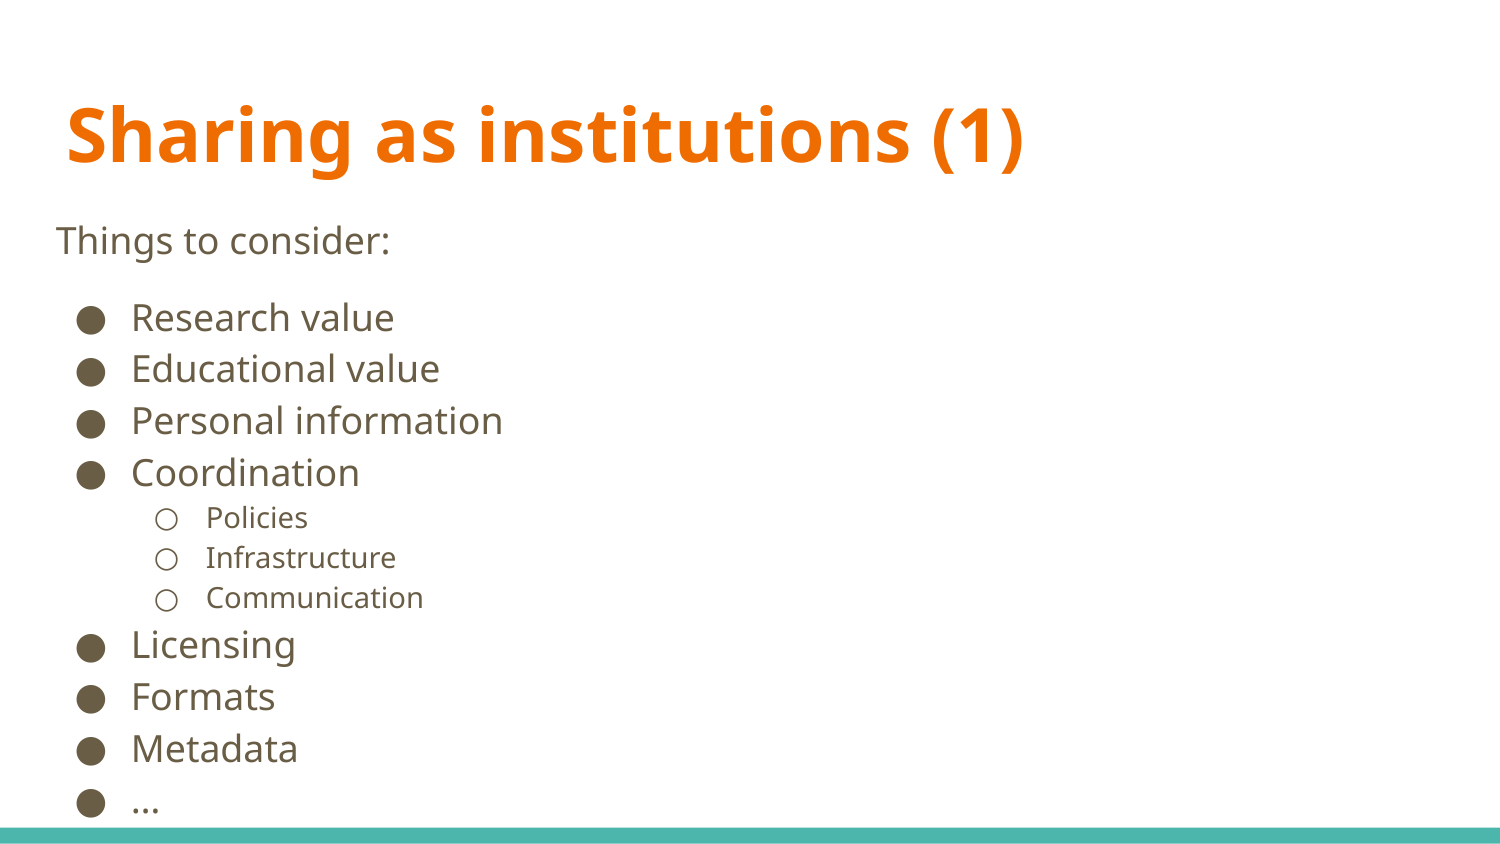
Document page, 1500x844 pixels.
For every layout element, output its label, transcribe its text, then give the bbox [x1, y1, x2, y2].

list Things to consider: Research value Educational value Personal information Coordination Policies Infrastructure Communication Licensing Formats Metadata … [40, 195, 1500, 837]
title Sharing as institutions (1) [51, 72, 1449, 195]
